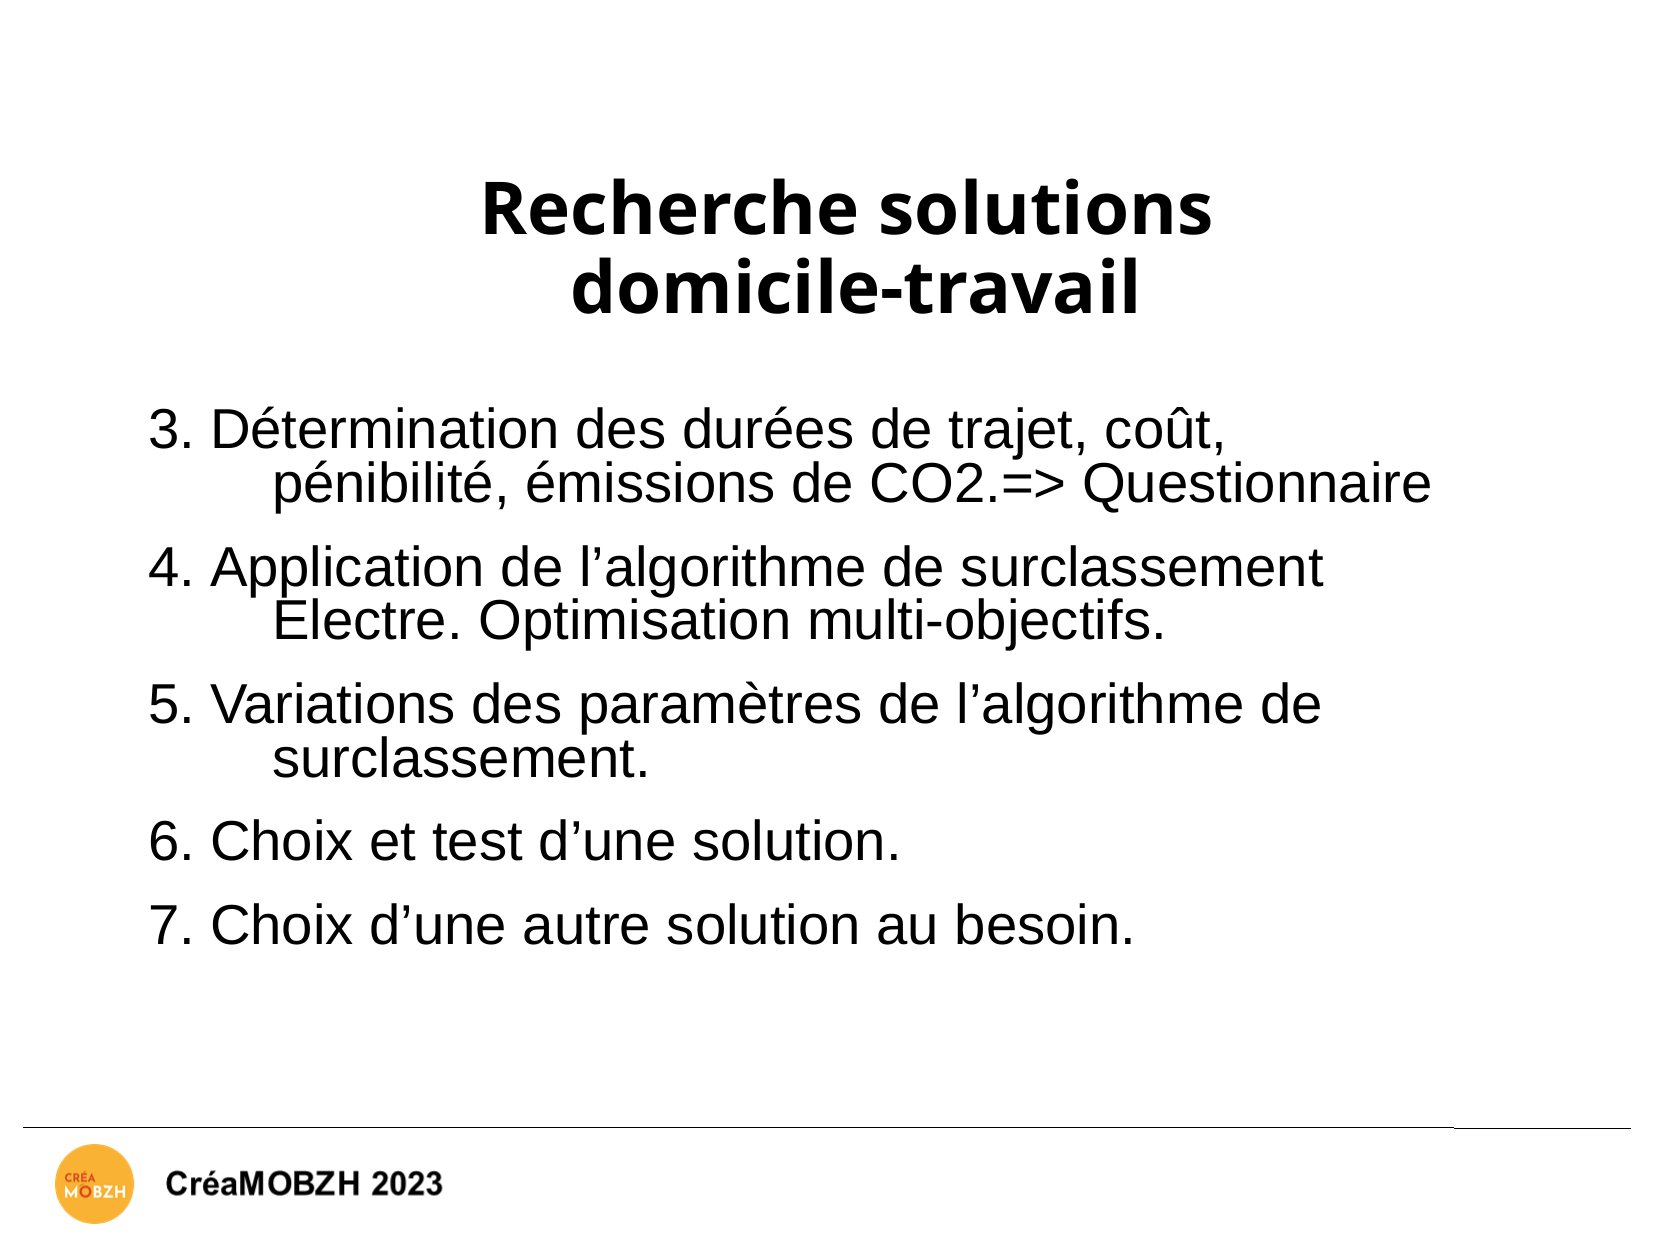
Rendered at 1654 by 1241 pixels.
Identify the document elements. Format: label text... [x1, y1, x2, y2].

text_box Recherche solutions domicile-travail [206, 70, 1506, 336]
picture [55, 1144, 1072, 1224]
subtitle Détermination des durées de trajet, coût, pénibilité, émissions de CO2.=> Questionnaire Application de l’algorithme de surclassement Electre. Optimisation multi-objectifs. Variations des paramètres de l’algorithme de surclassement. Choix et test d’une solution. Choix d’une autre solution au besoin. [148, 405, 1447, 1051]
